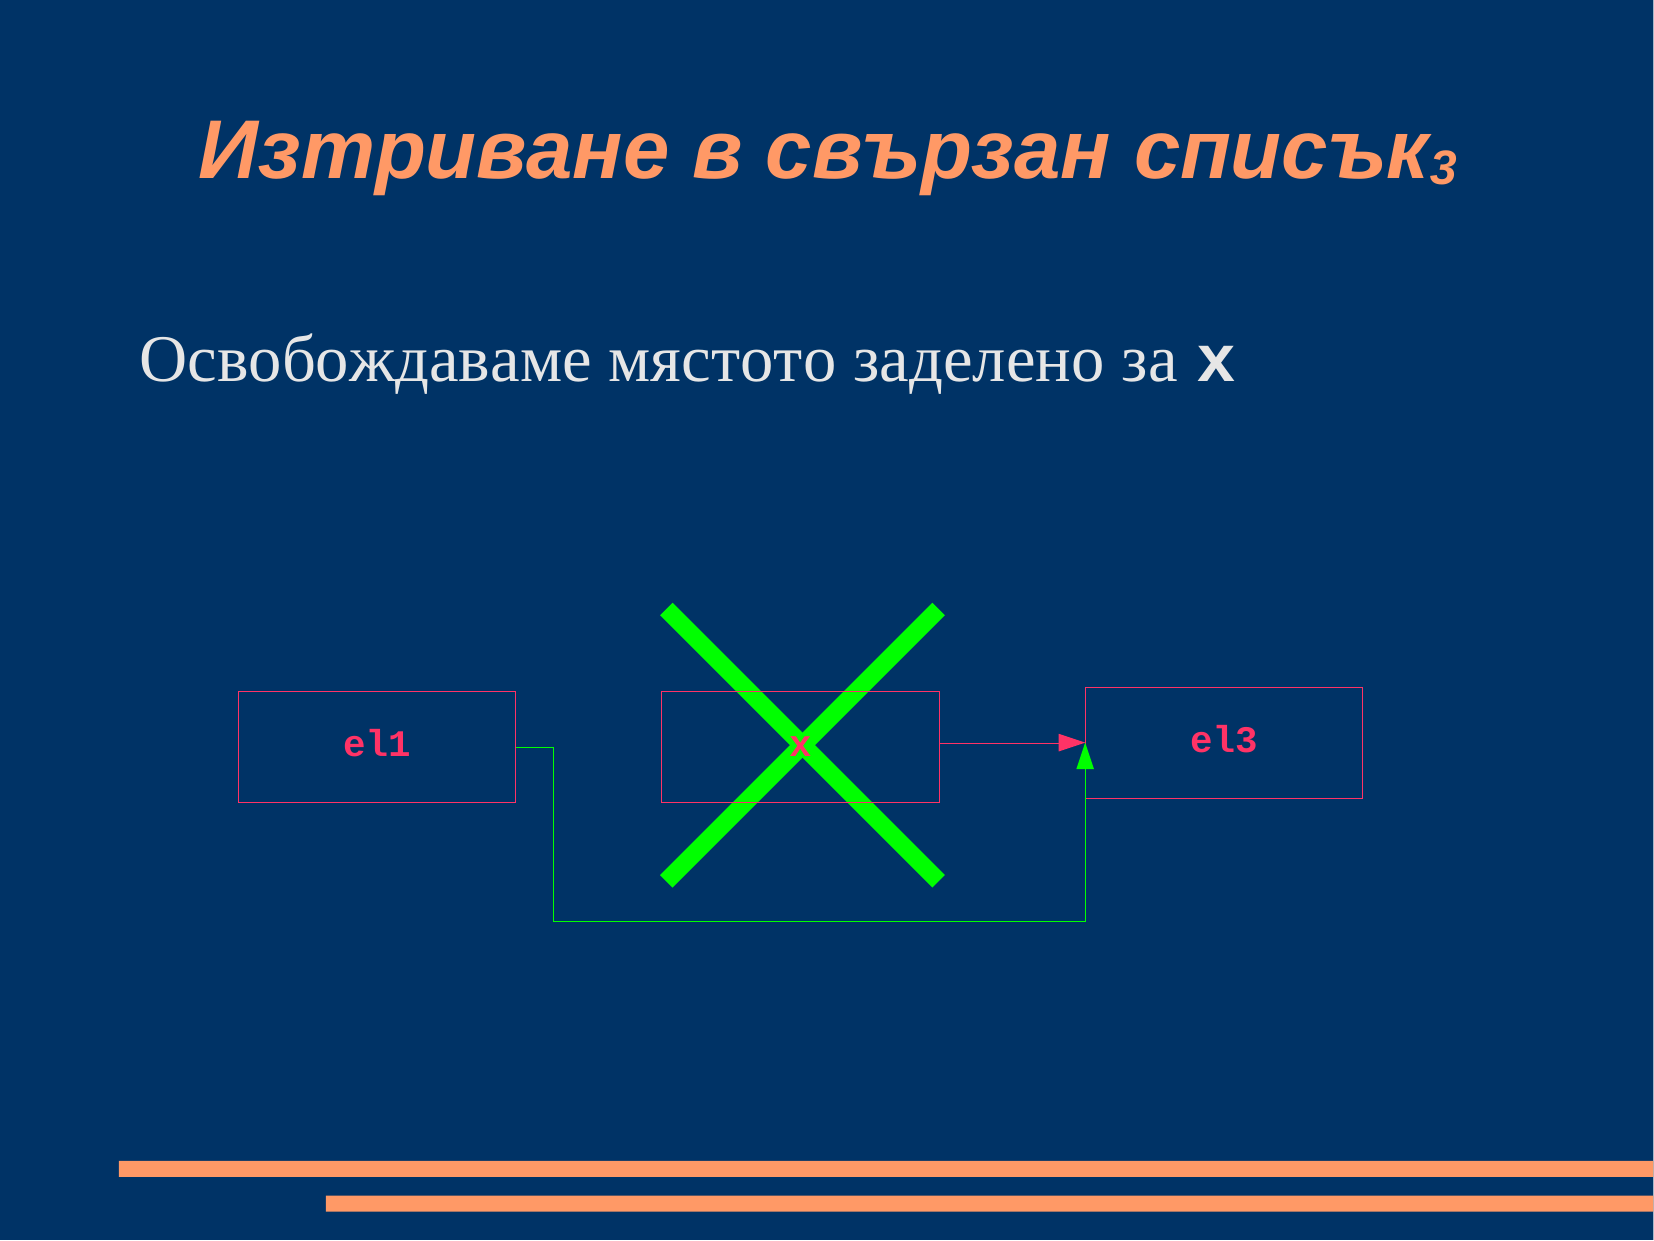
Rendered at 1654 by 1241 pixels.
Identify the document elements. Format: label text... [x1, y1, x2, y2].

text_box x [661, 691, 940, 803]
text_box el1 [238, 691, 516, 803]
text_box el3 [1085, 687, 1363, 799]
title Изтриване в свързан списък3 [121, 46, 1534, 254]
list Освобождаваме мястото заделено за x [121, 322, 1561, 1133]
